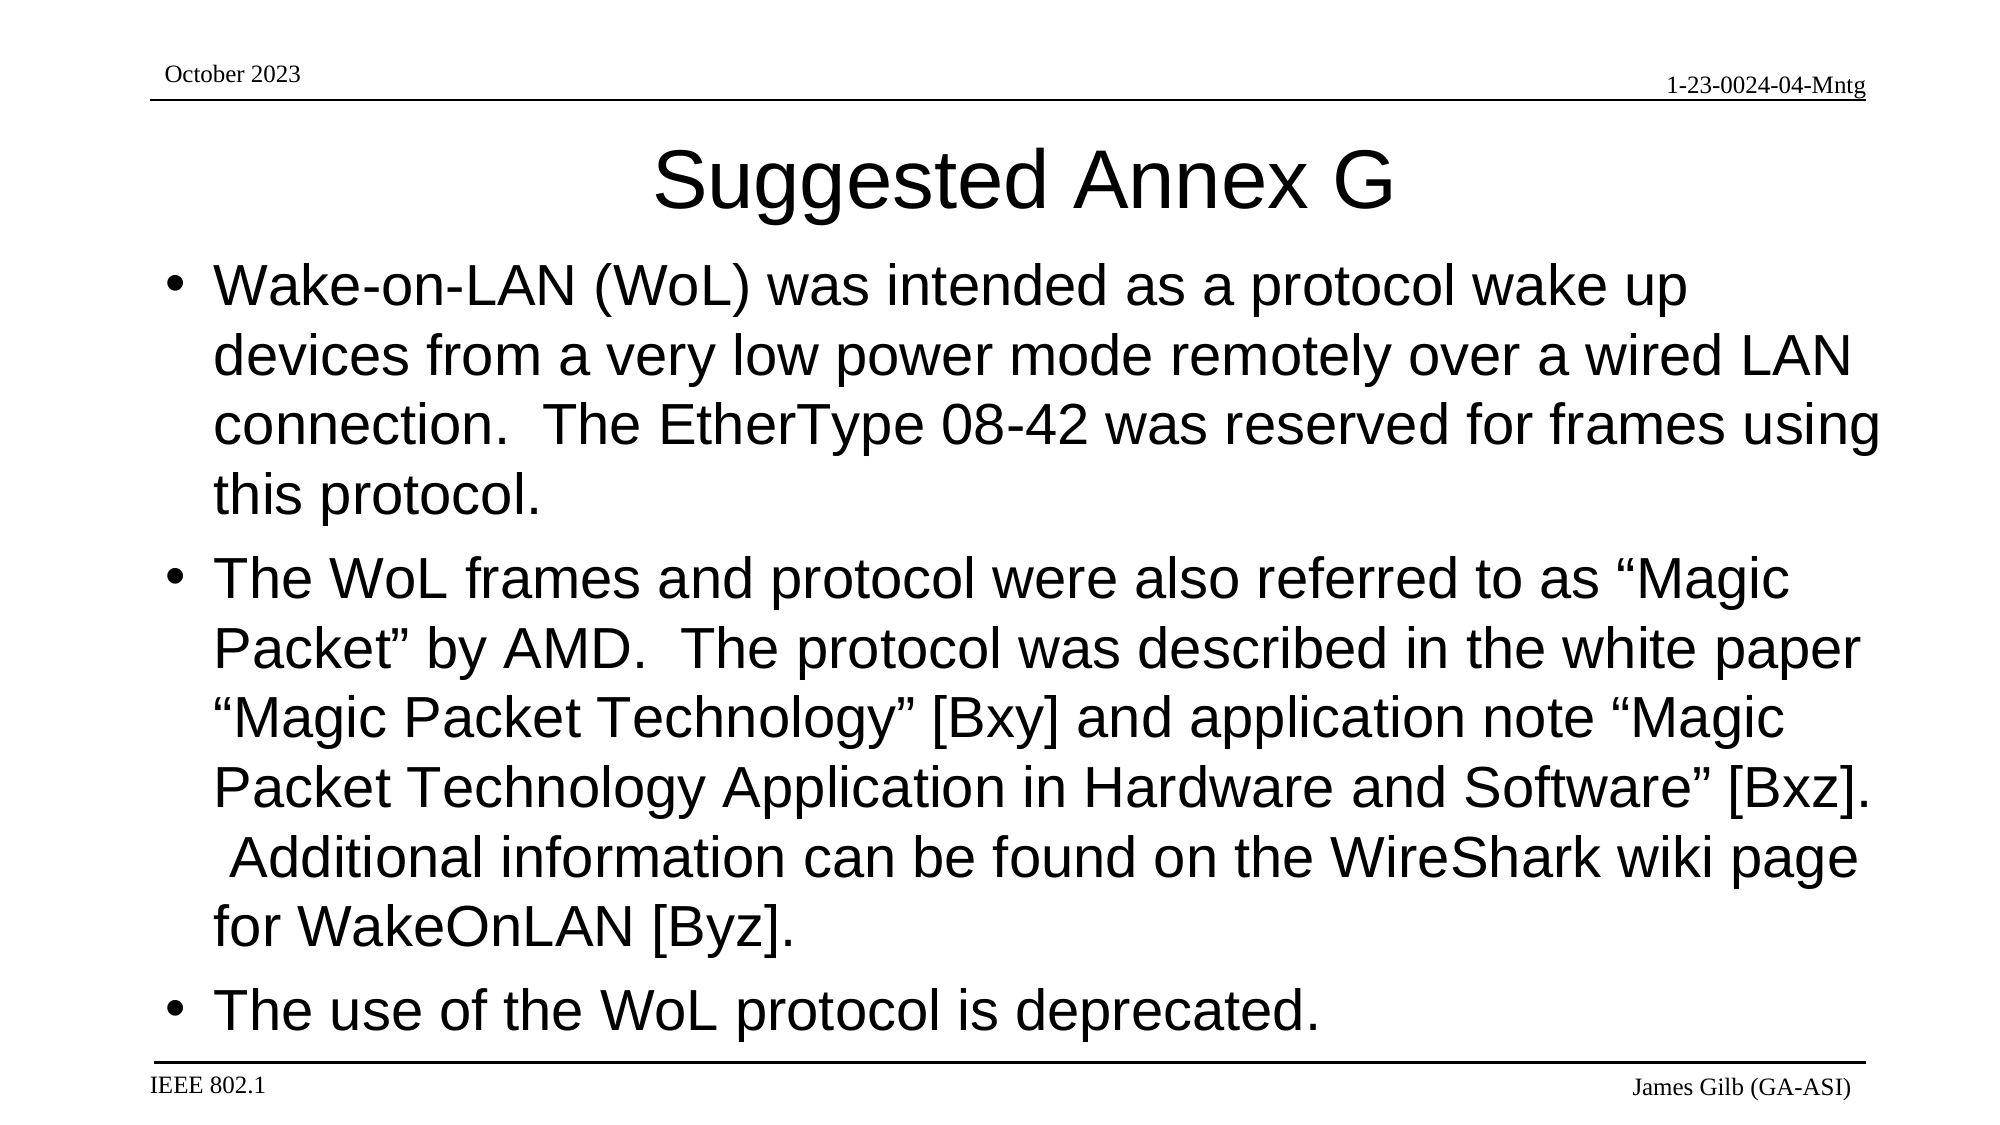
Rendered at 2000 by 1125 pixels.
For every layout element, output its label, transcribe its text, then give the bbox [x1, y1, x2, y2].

title Suggested Annex G [149, 112, 1900, 238]
list Wake-on-LAN (WoL) was intended as a protocol wake up devices from a very low power mode remotely over a wired LAN connection. The EtherType 08-42 was reserved for frames using this protocol. The WoL frames and protocol were also referred to as “Magic Packet” by AMD. The protocol was described in the white paper “Magic Packet Technology” [Bxy] and application note “Magic Packet Technology Application in Hardware and Software” [Bxz]. Additional information can be found on the WireShark wiki page for WakeOnLAN [Byz]. The use of the WoL protocol is deprecated. [150, 239, 1900, 1051]
